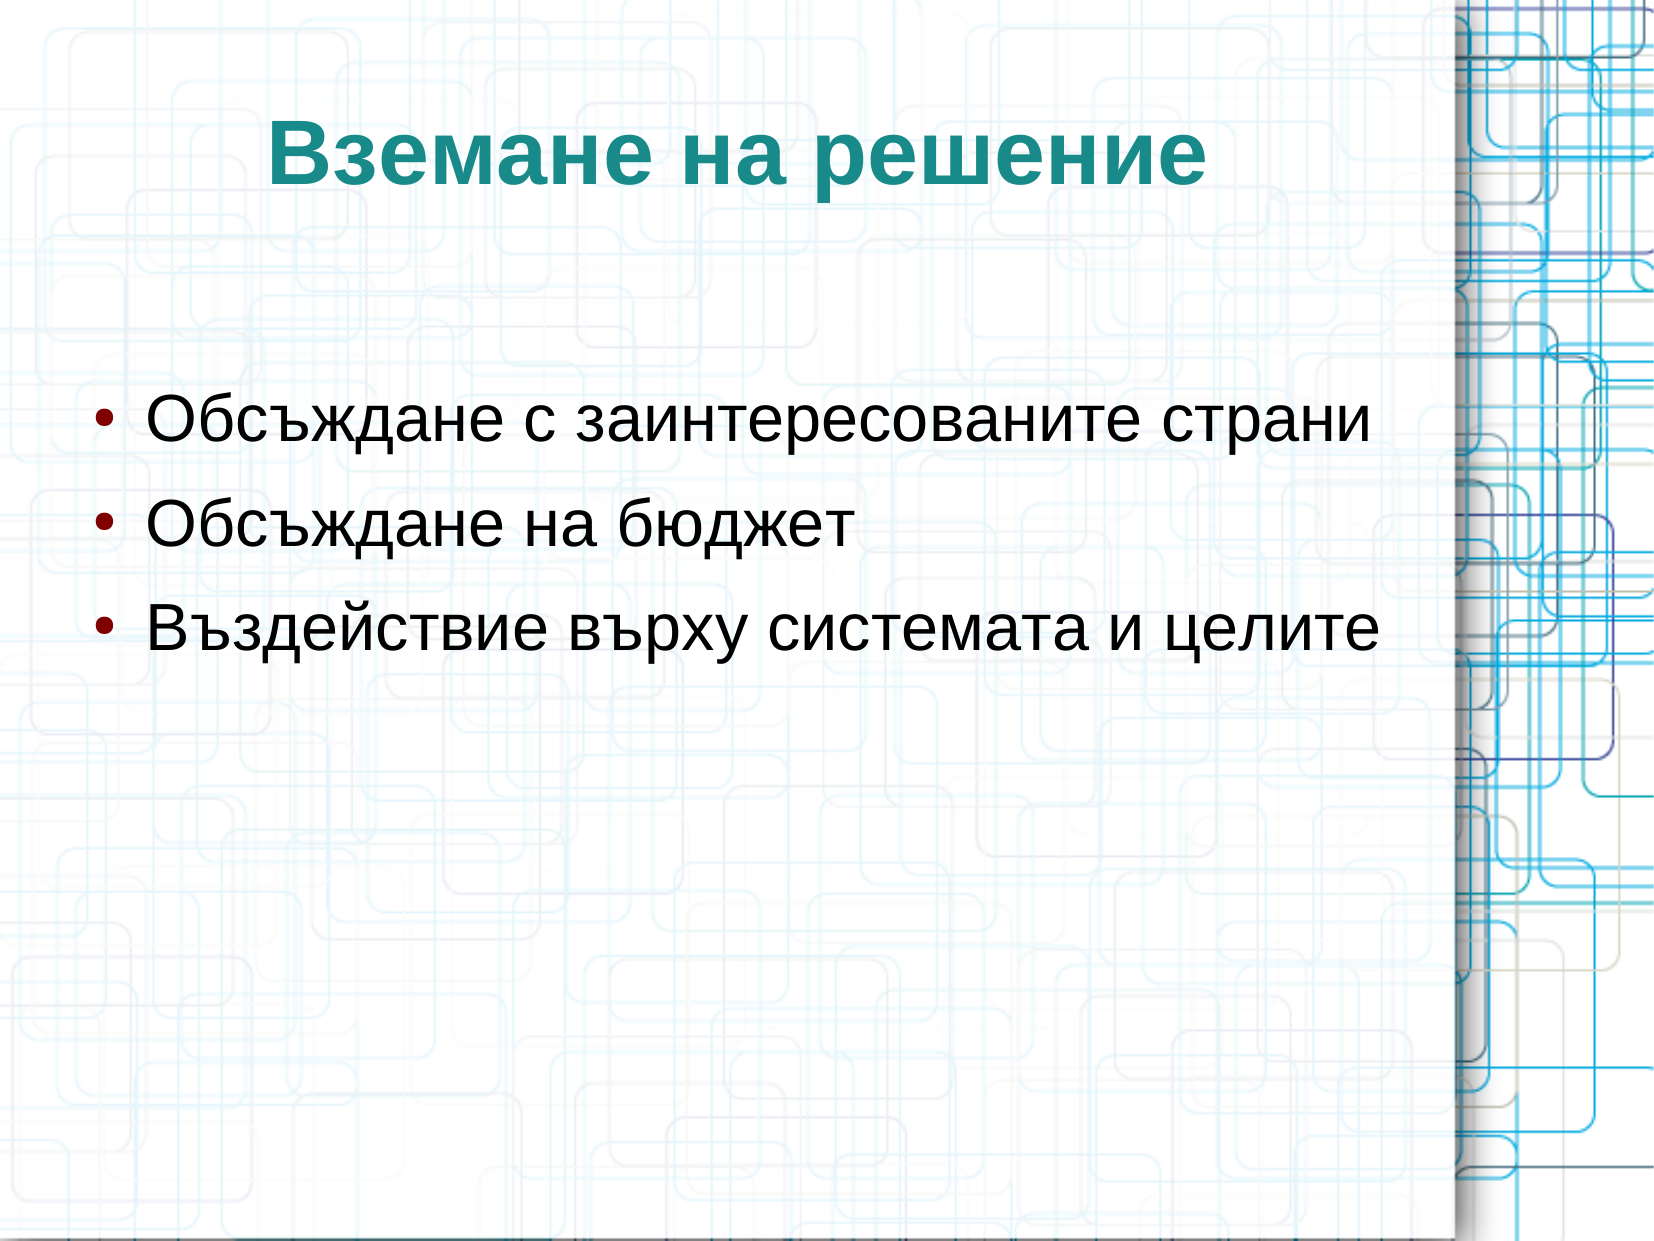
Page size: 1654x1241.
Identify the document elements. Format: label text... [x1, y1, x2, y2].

title Вземане на решение [59, 49, 1418, 257]
picture [0, 0, 1654, 1241]
list Обсъждане с заинтересованите страни Обсъждане на бюджет Въздействие върху системата и целите [75, 381, 1410, 1201]
